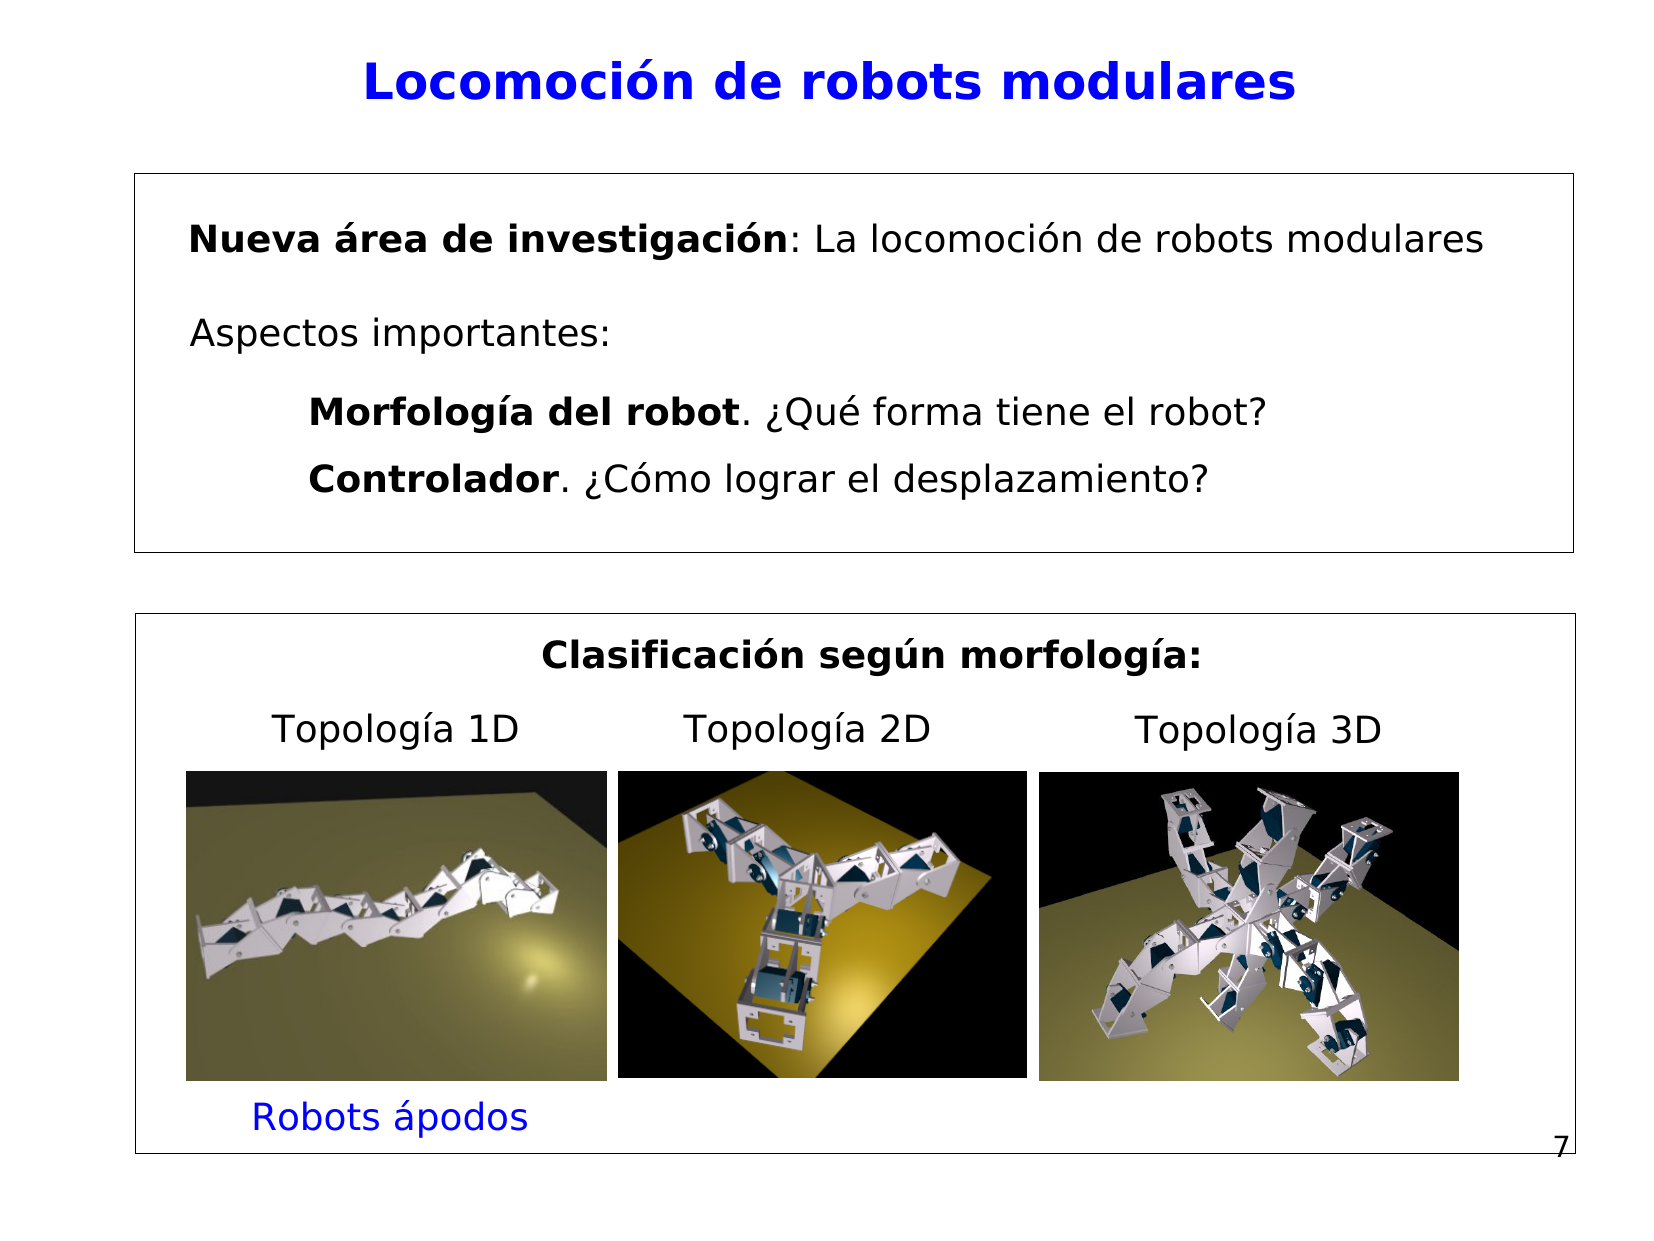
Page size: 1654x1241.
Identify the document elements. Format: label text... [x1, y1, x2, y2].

text_box Nueva área de investigación: La locomoción de robots modulares [161, 210, 1523, 269]
text_box Aspectos importantes: [162, 304, 697, 363]
picture [618, 771, 1027, 1078]
text_box Robots ápodos [236, 1088, 544, 1147]
text_box Topología 2D [668, 700, 947, 759]
picture [186, 771, 607, 1081]
text_box Morfología del robot. ¿Qué forma tiene el robot? Controlador. ¿Cómo lograr el desplazamiento? [281, 383, 1297, 510]
text_box Clasificación según morfología: [526, 626, 1219, 685]
text_box Locomoción de robots modulares [348, 45, 1313, 119]
text_box Topología 1D [257, 700, 536, 759]
picture [1039, 772, 1459, 1081]
text_box Topología 3D [1120, 701, 1399, 761]
